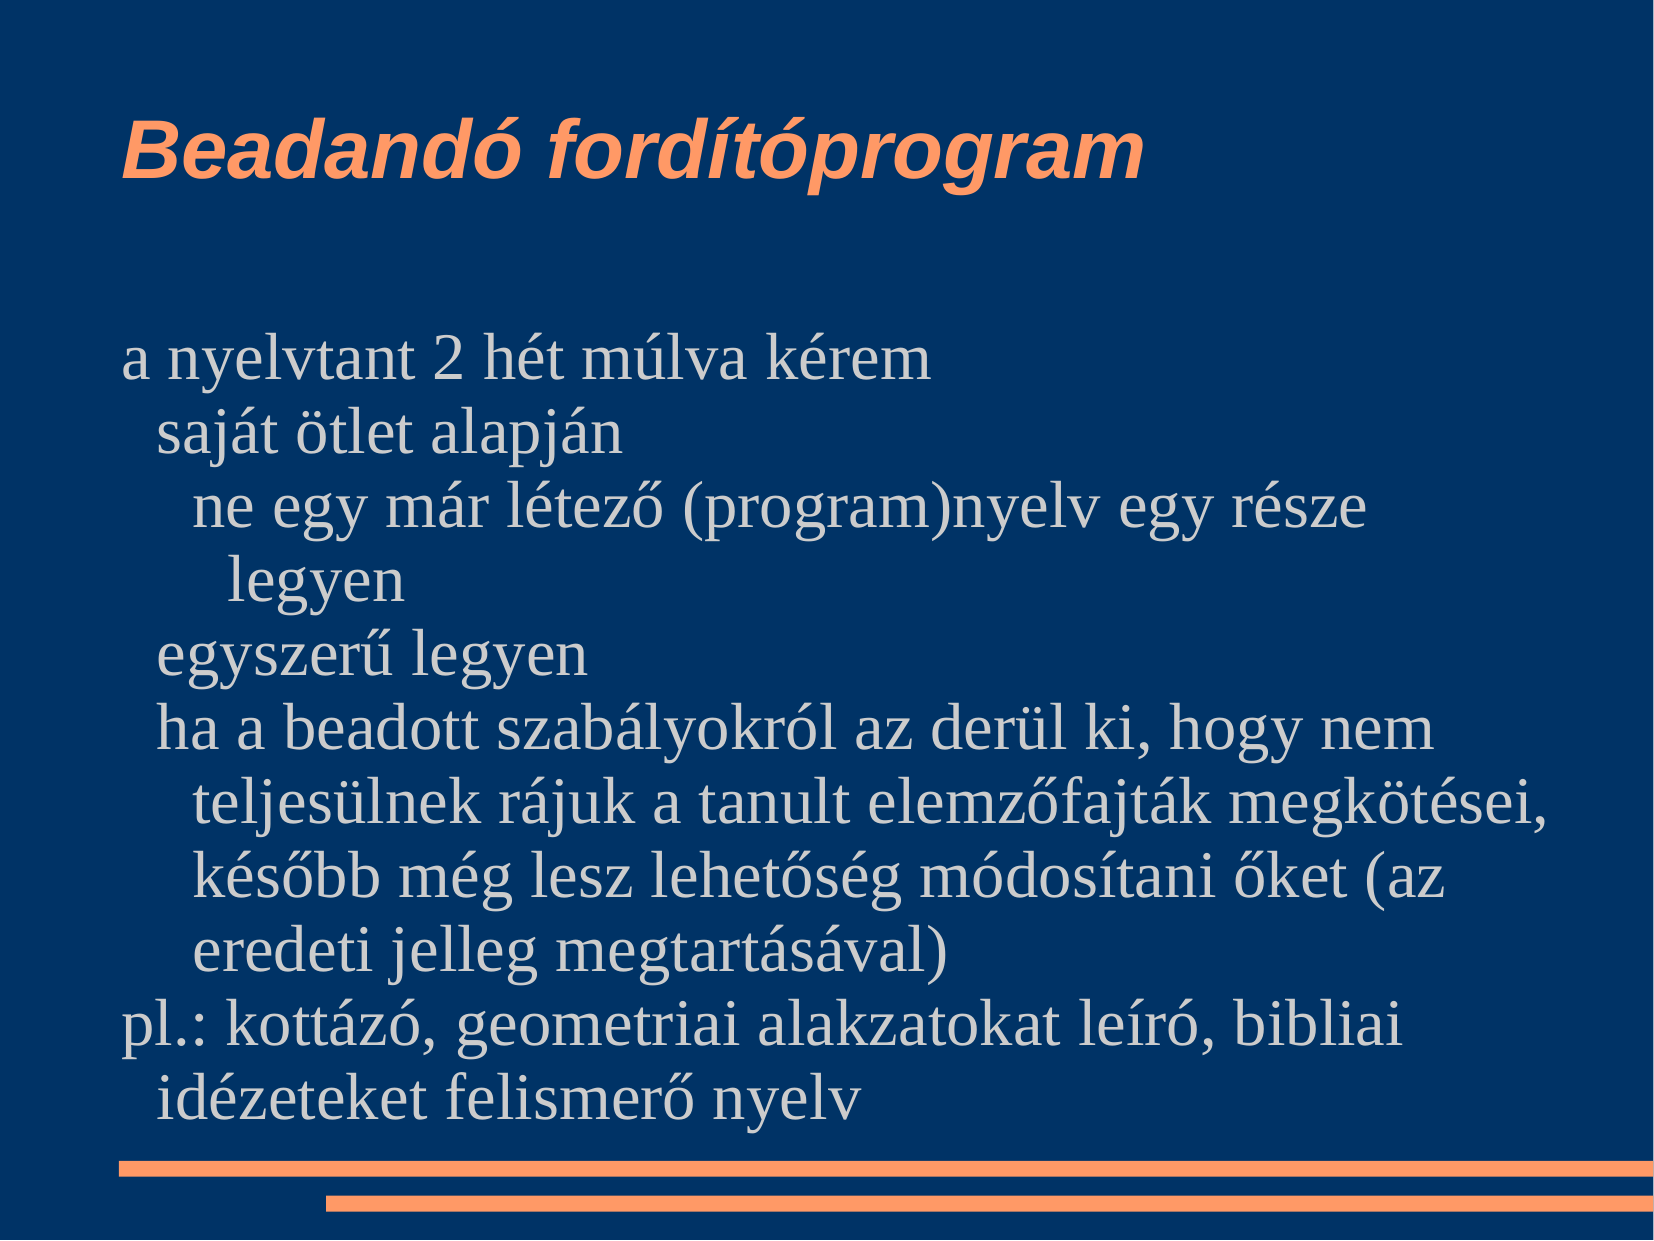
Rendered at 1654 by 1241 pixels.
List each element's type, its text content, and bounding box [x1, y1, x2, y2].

title Beadandó fordítóprogram [121, 46, 1534, 254]
subtitle a nyelvtant 2 hét múlva kérem saját ötlet alapján ne egy már létező (program)nyelv egy része legyen egyszerű legyen ha a beadott szabályokról az derül ki, hogy nem teljesülnek rájuk a tanult elemzőfajták megkötései, később még lesz lehetőség módosítani őket (az eredeti jelleg megtartásával) pl.: kottázó, geometriai alakzatokat leíró, bibliai idézeteket felismerő nyelv [121, 319, 1561, 1135]
